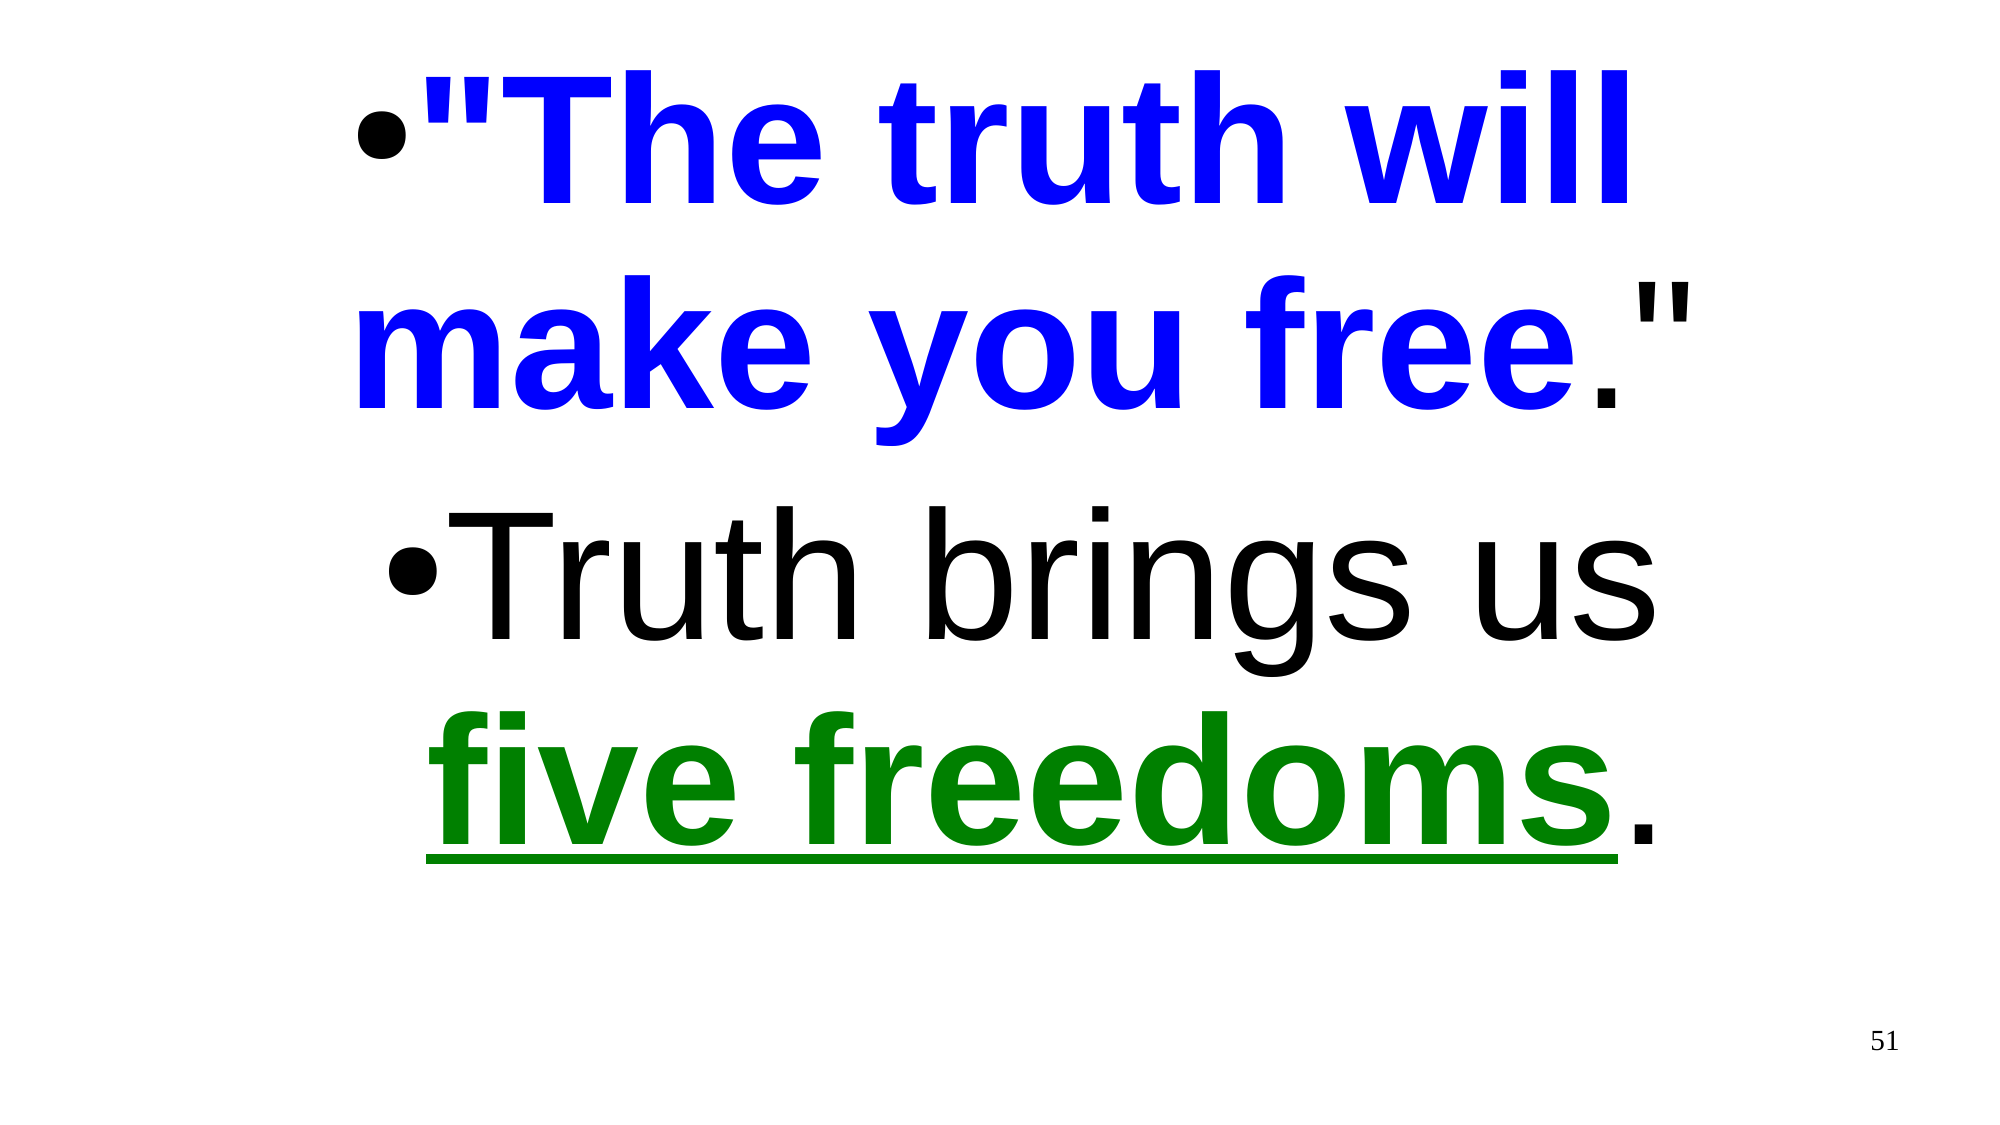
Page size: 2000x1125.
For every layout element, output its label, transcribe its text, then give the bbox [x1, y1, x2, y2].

list "The truth will make you free." Truth brings us five freedoms. [37, 37, 1988, 1088]
